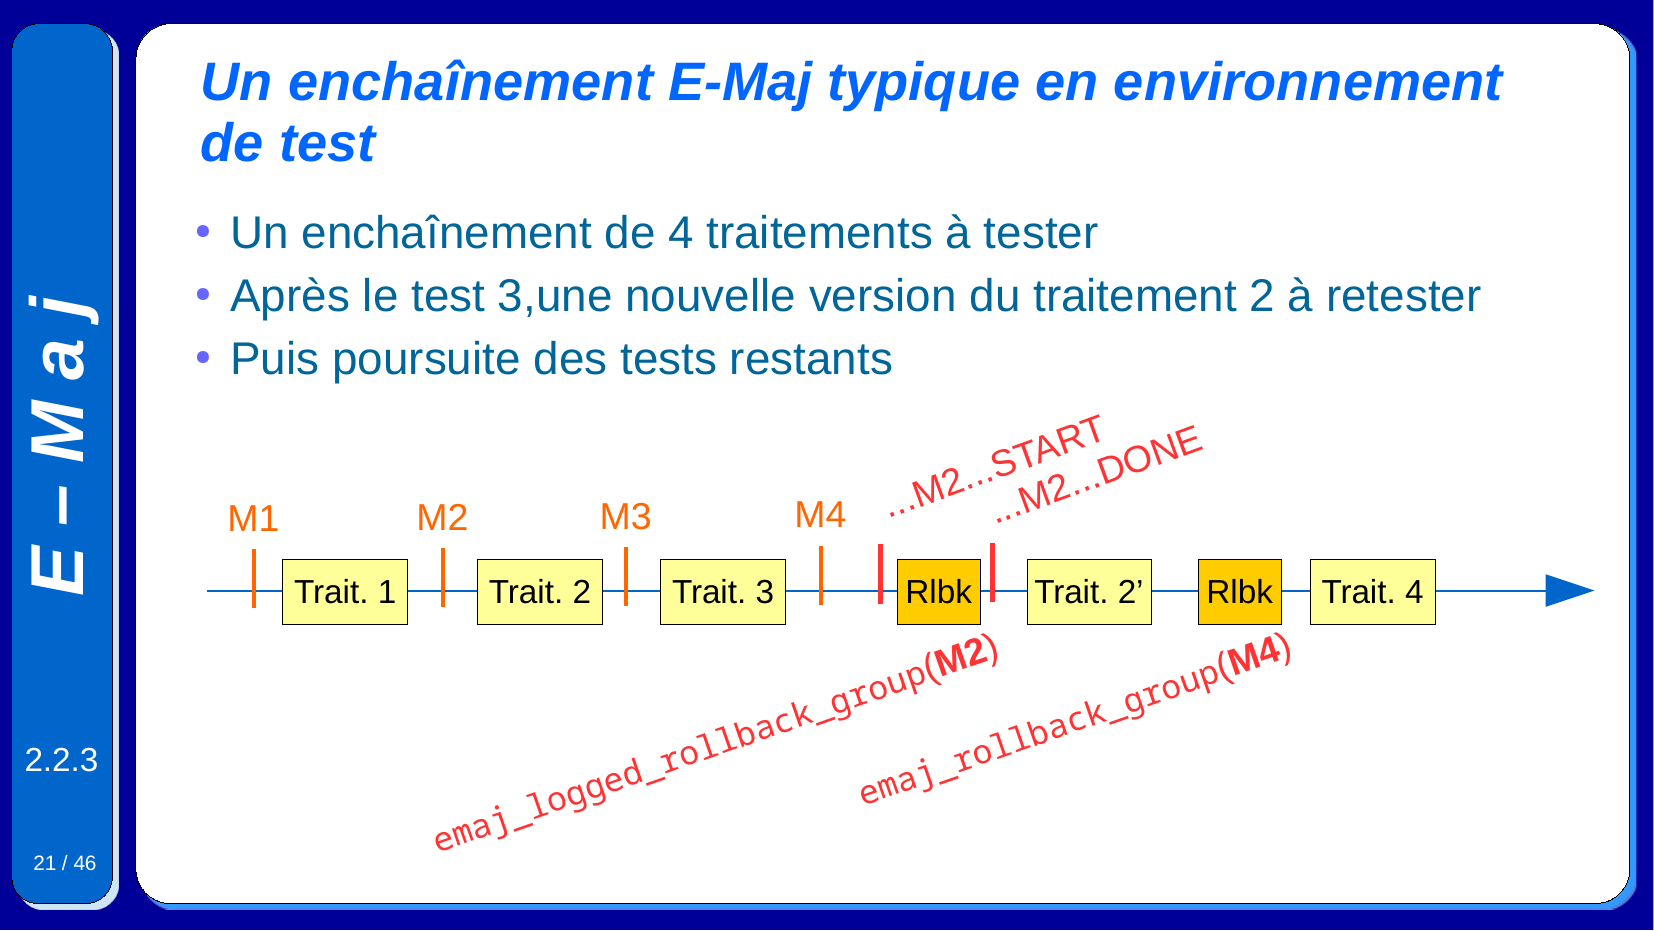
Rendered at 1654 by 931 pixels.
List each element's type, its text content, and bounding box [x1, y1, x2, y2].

text_box Trait. 3 [660, 559, 786, 625]
list Un enchaînement de 4 traitements à tester Après le test 3,une nouvelle version du traitement 2 à retester Puis poursuite des tests restants [177, 206, 1587, 385]
text_box Rlbk [1198, 559, 1282, 625]
text_box Trait. 2’ [1027, 559, 1152, 625]
text_box Trait. 1 [282, 559, 408, 625]
text_box Rlbk [897, 559, 981, 625]
text_box emaj_rollback_group(M4) [834, 609, 1318, 837]
text_box M2 [401, 488, 484, 546]
text_box Trait. 4 [1310, 559, 1436, 625]
text_box emaj_logged_rollback_group(M2) [409, 610, 1025, 884]
text_box ...M2...START [860, 394, 1123, 539]
title Un enchaînement E-Maj typique en environnement de test [200, 34, 1575, 191]
text_box M4 [779, 486, 862, 544]
text_box ...M2...DONE [967, 404, 1225, 545]
text_box M1 [212, 490, 295, 547]
text_box Trait. 2 [477, 559, 603, 625]
text_box M3 [584, 487, 667, 545]
